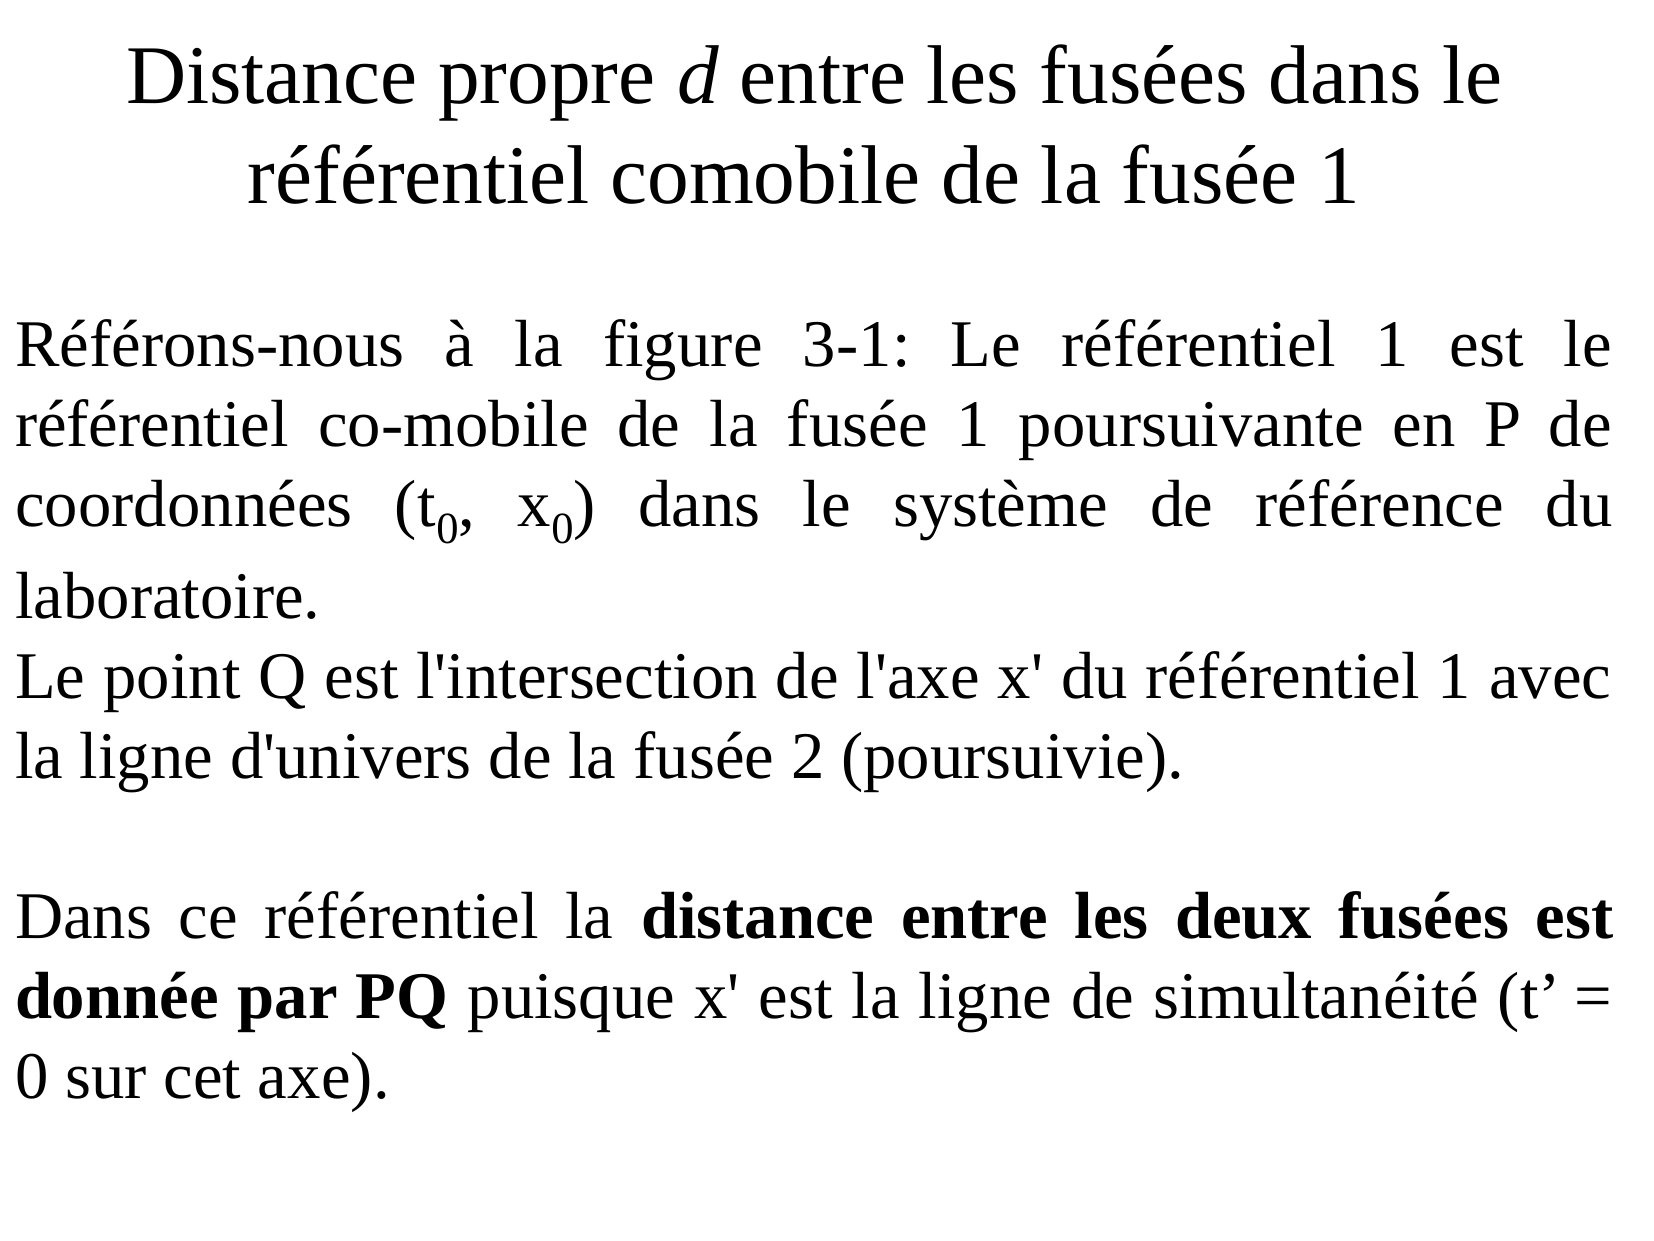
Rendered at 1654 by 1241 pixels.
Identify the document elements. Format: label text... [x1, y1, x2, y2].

text_box Distance propre d entre les fusées dans le référentiel comobile de la fusée 1 Référons-nous à la figure 3-1: Le référentiel 1 est le référentiel co-mobile de la fusée 1 poursuivante en P de coordonnées (t0, x0) dans le système de référence du laboratoire. Le point Q est l'intersection de l'axe x' du référentiel 1 avec la ligne d'univers de la fusée 2 (poursuivie). Dans ce référentiel la distance entre les deux fusées est donnée par PQ puisque x' est la ligne de simultanéité (t’ = 0 sur cet axe). [0, 12, 1630, 1119]
